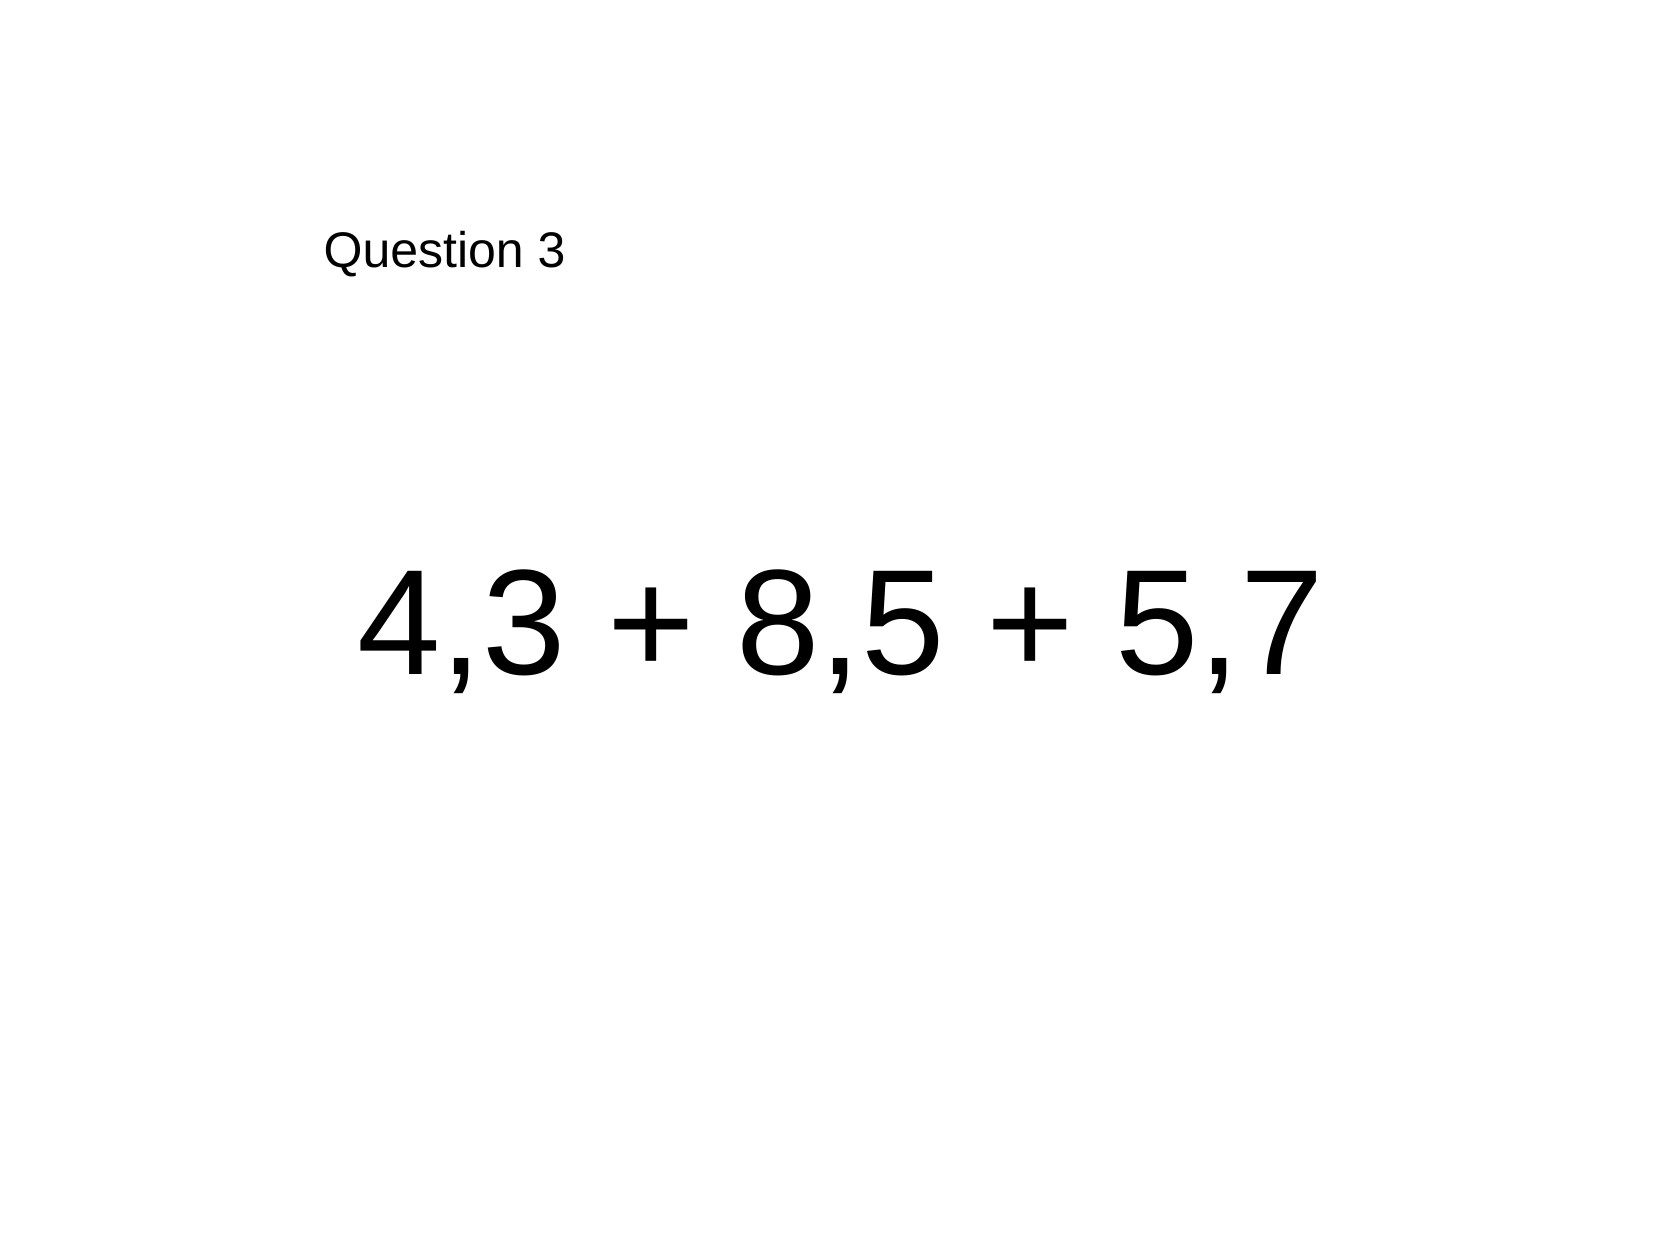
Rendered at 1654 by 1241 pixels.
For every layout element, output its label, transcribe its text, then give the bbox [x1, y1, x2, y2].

text_box 4,3 + 8,5 + 5,7 [342, 531, 1341, 714]
text_box Question 3 [309, 214, 581, 286]
